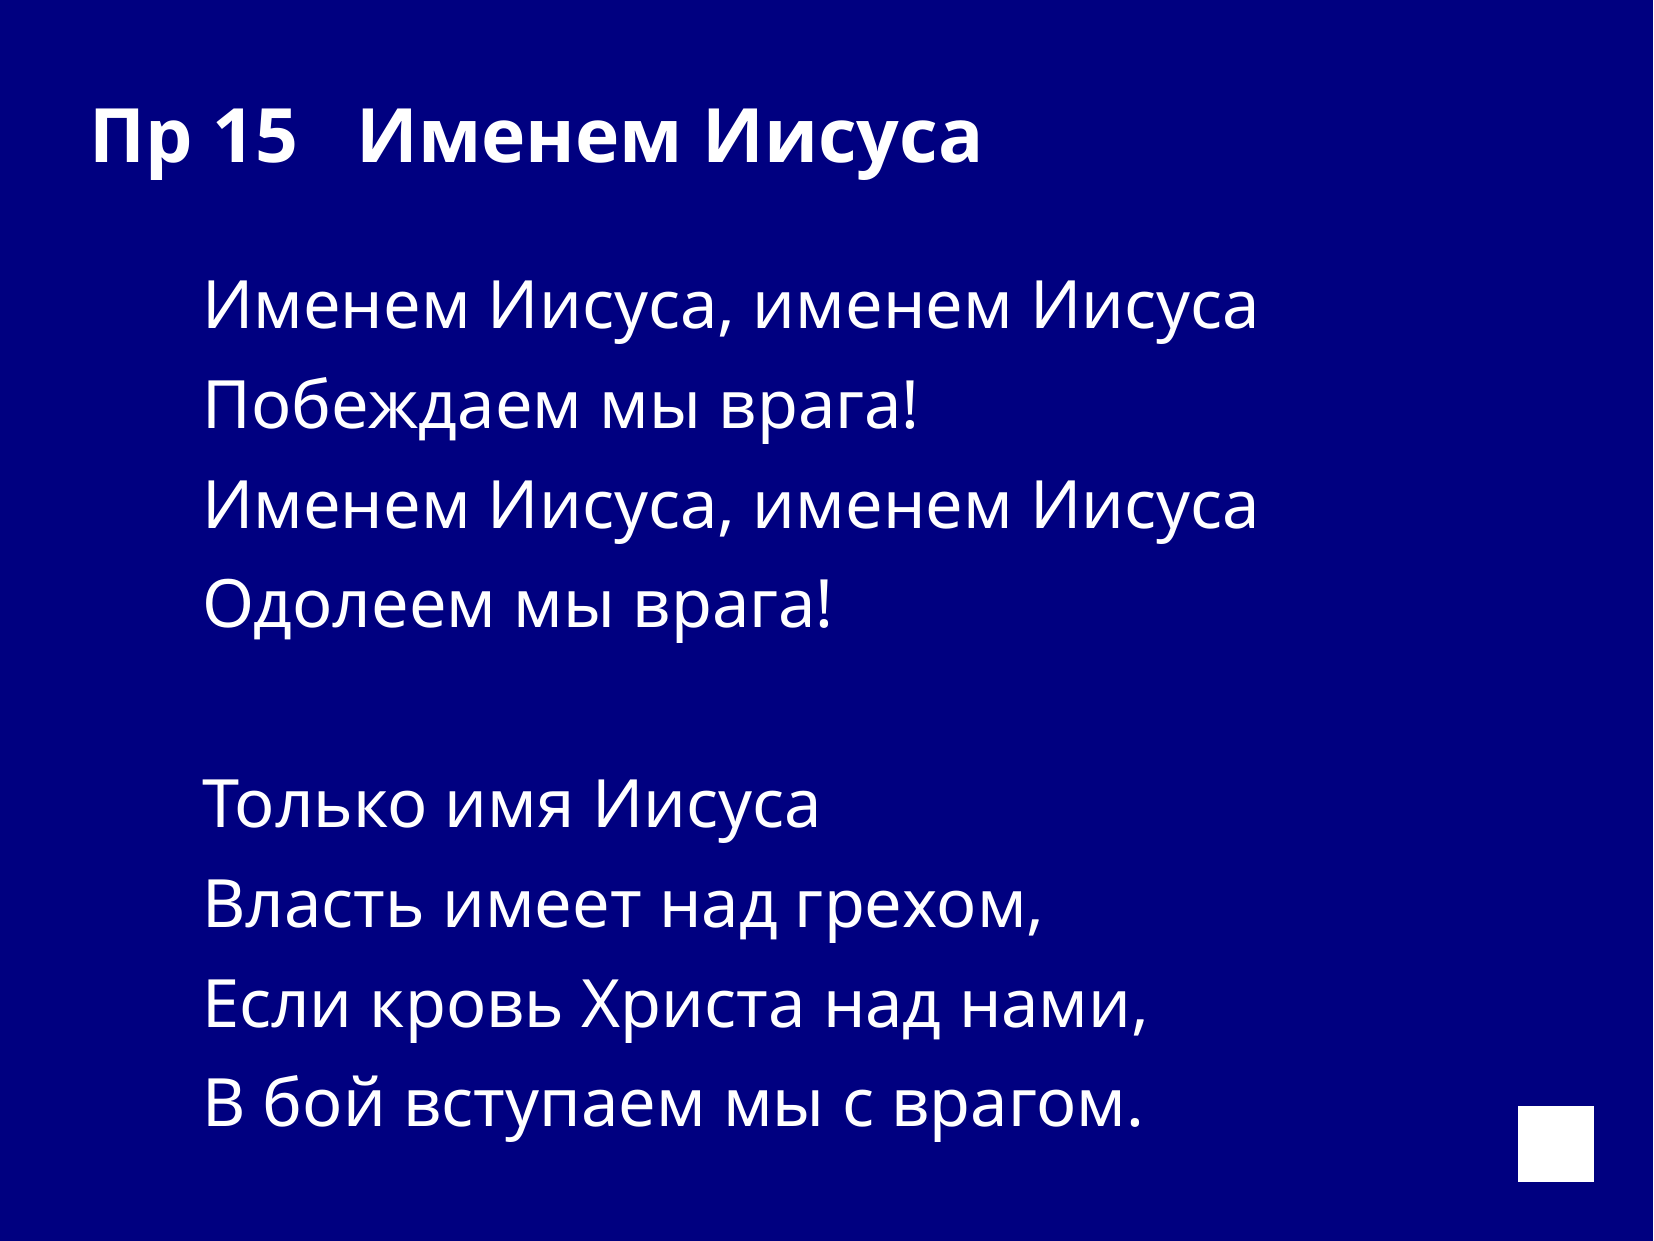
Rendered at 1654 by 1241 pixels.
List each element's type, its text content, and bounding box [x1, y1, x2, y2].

text_box [1518, 1106, 1594, 1182]
text_box Именем Иисуса, именем Иисуса Побеждаем мы врага! Именем Иисуса, именем Иисуса Одолеем мы врага! Только имя Иисуса Власть имеет над грехом, Если кровь Христа над нами, В бой вступаем мы с врагом. [75, 188, 1576, 1163]
text_box Пр 15 Именем Иисуса [75, 75, 1576, 188]
